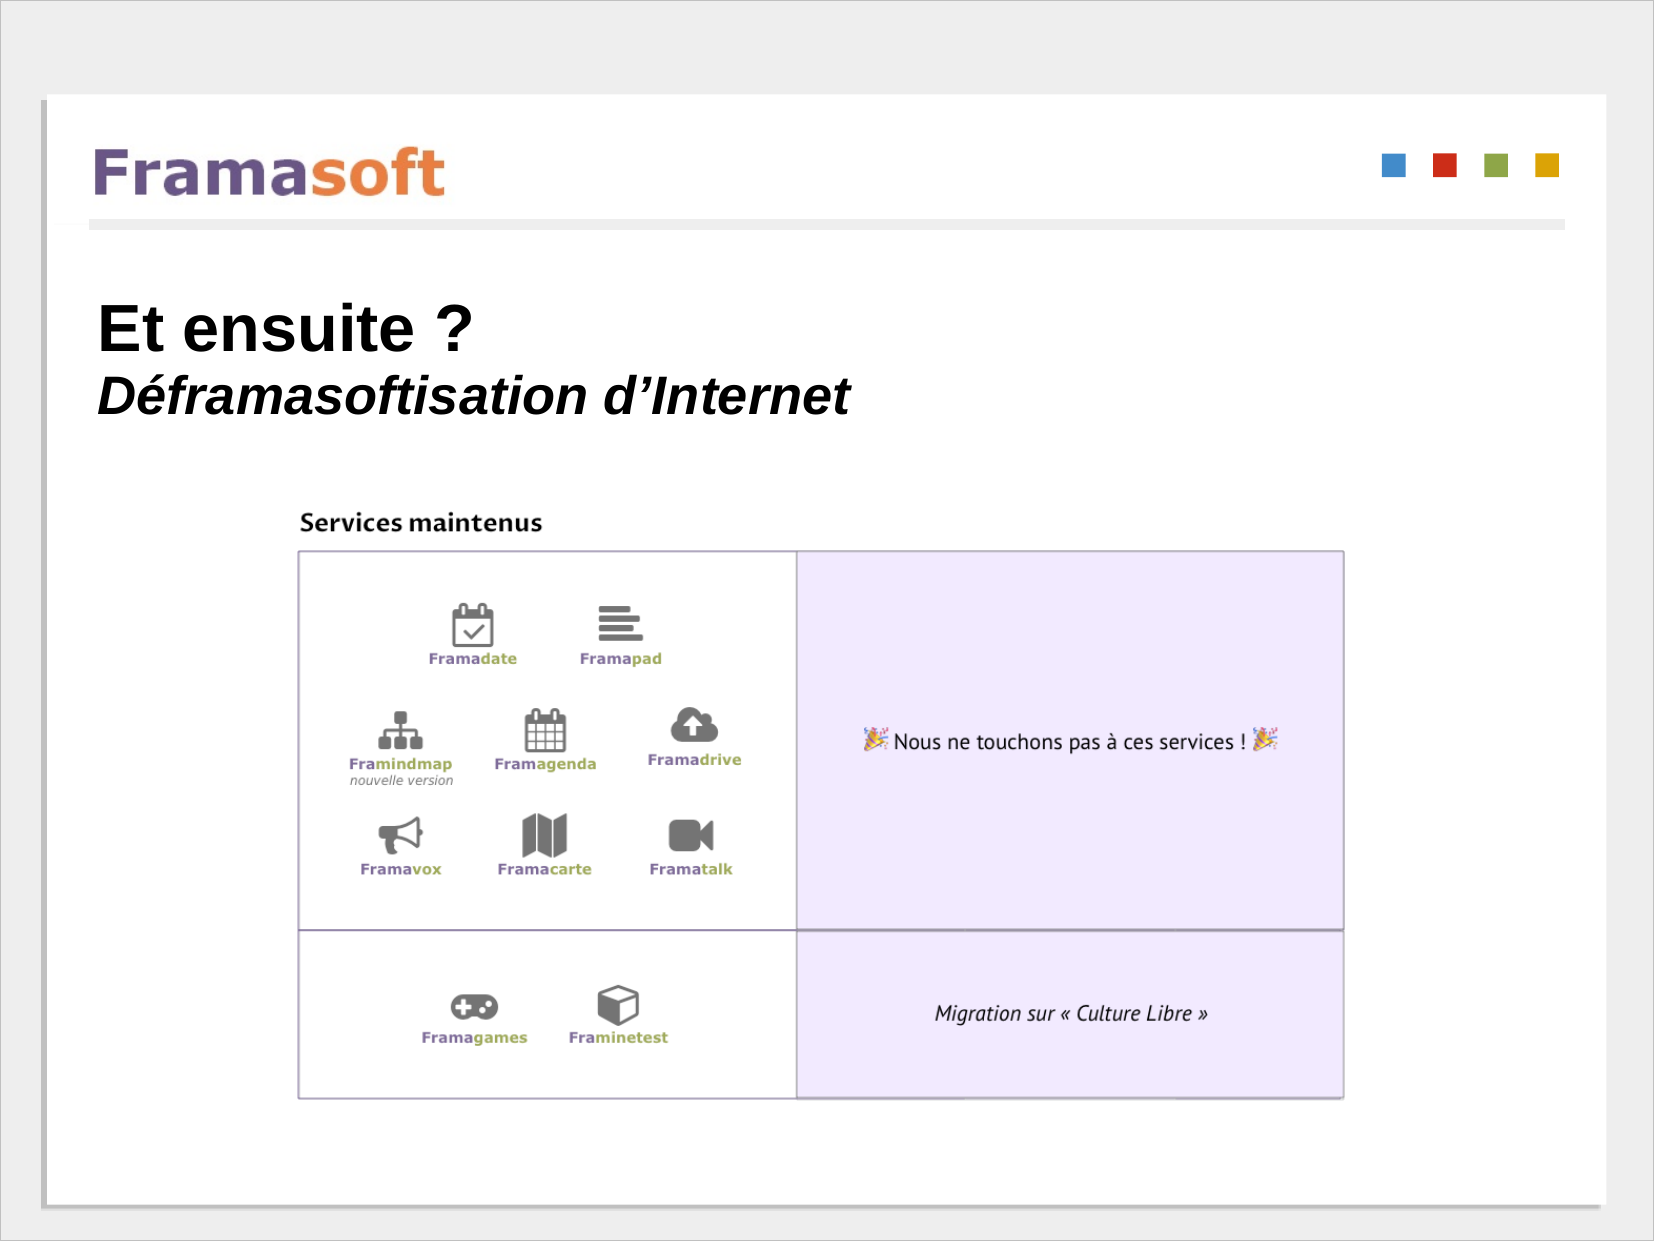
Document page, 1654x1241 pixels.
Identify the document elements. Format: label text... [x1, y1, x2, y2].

text_box Et ensuite ? Déframasoftisation d’Internet [82, 283, 1560, 434]
picture [230, 464, 1412, 1167]
picture [54, 104, 508, 225]
text_box [0, 0, 1654, 1241]
